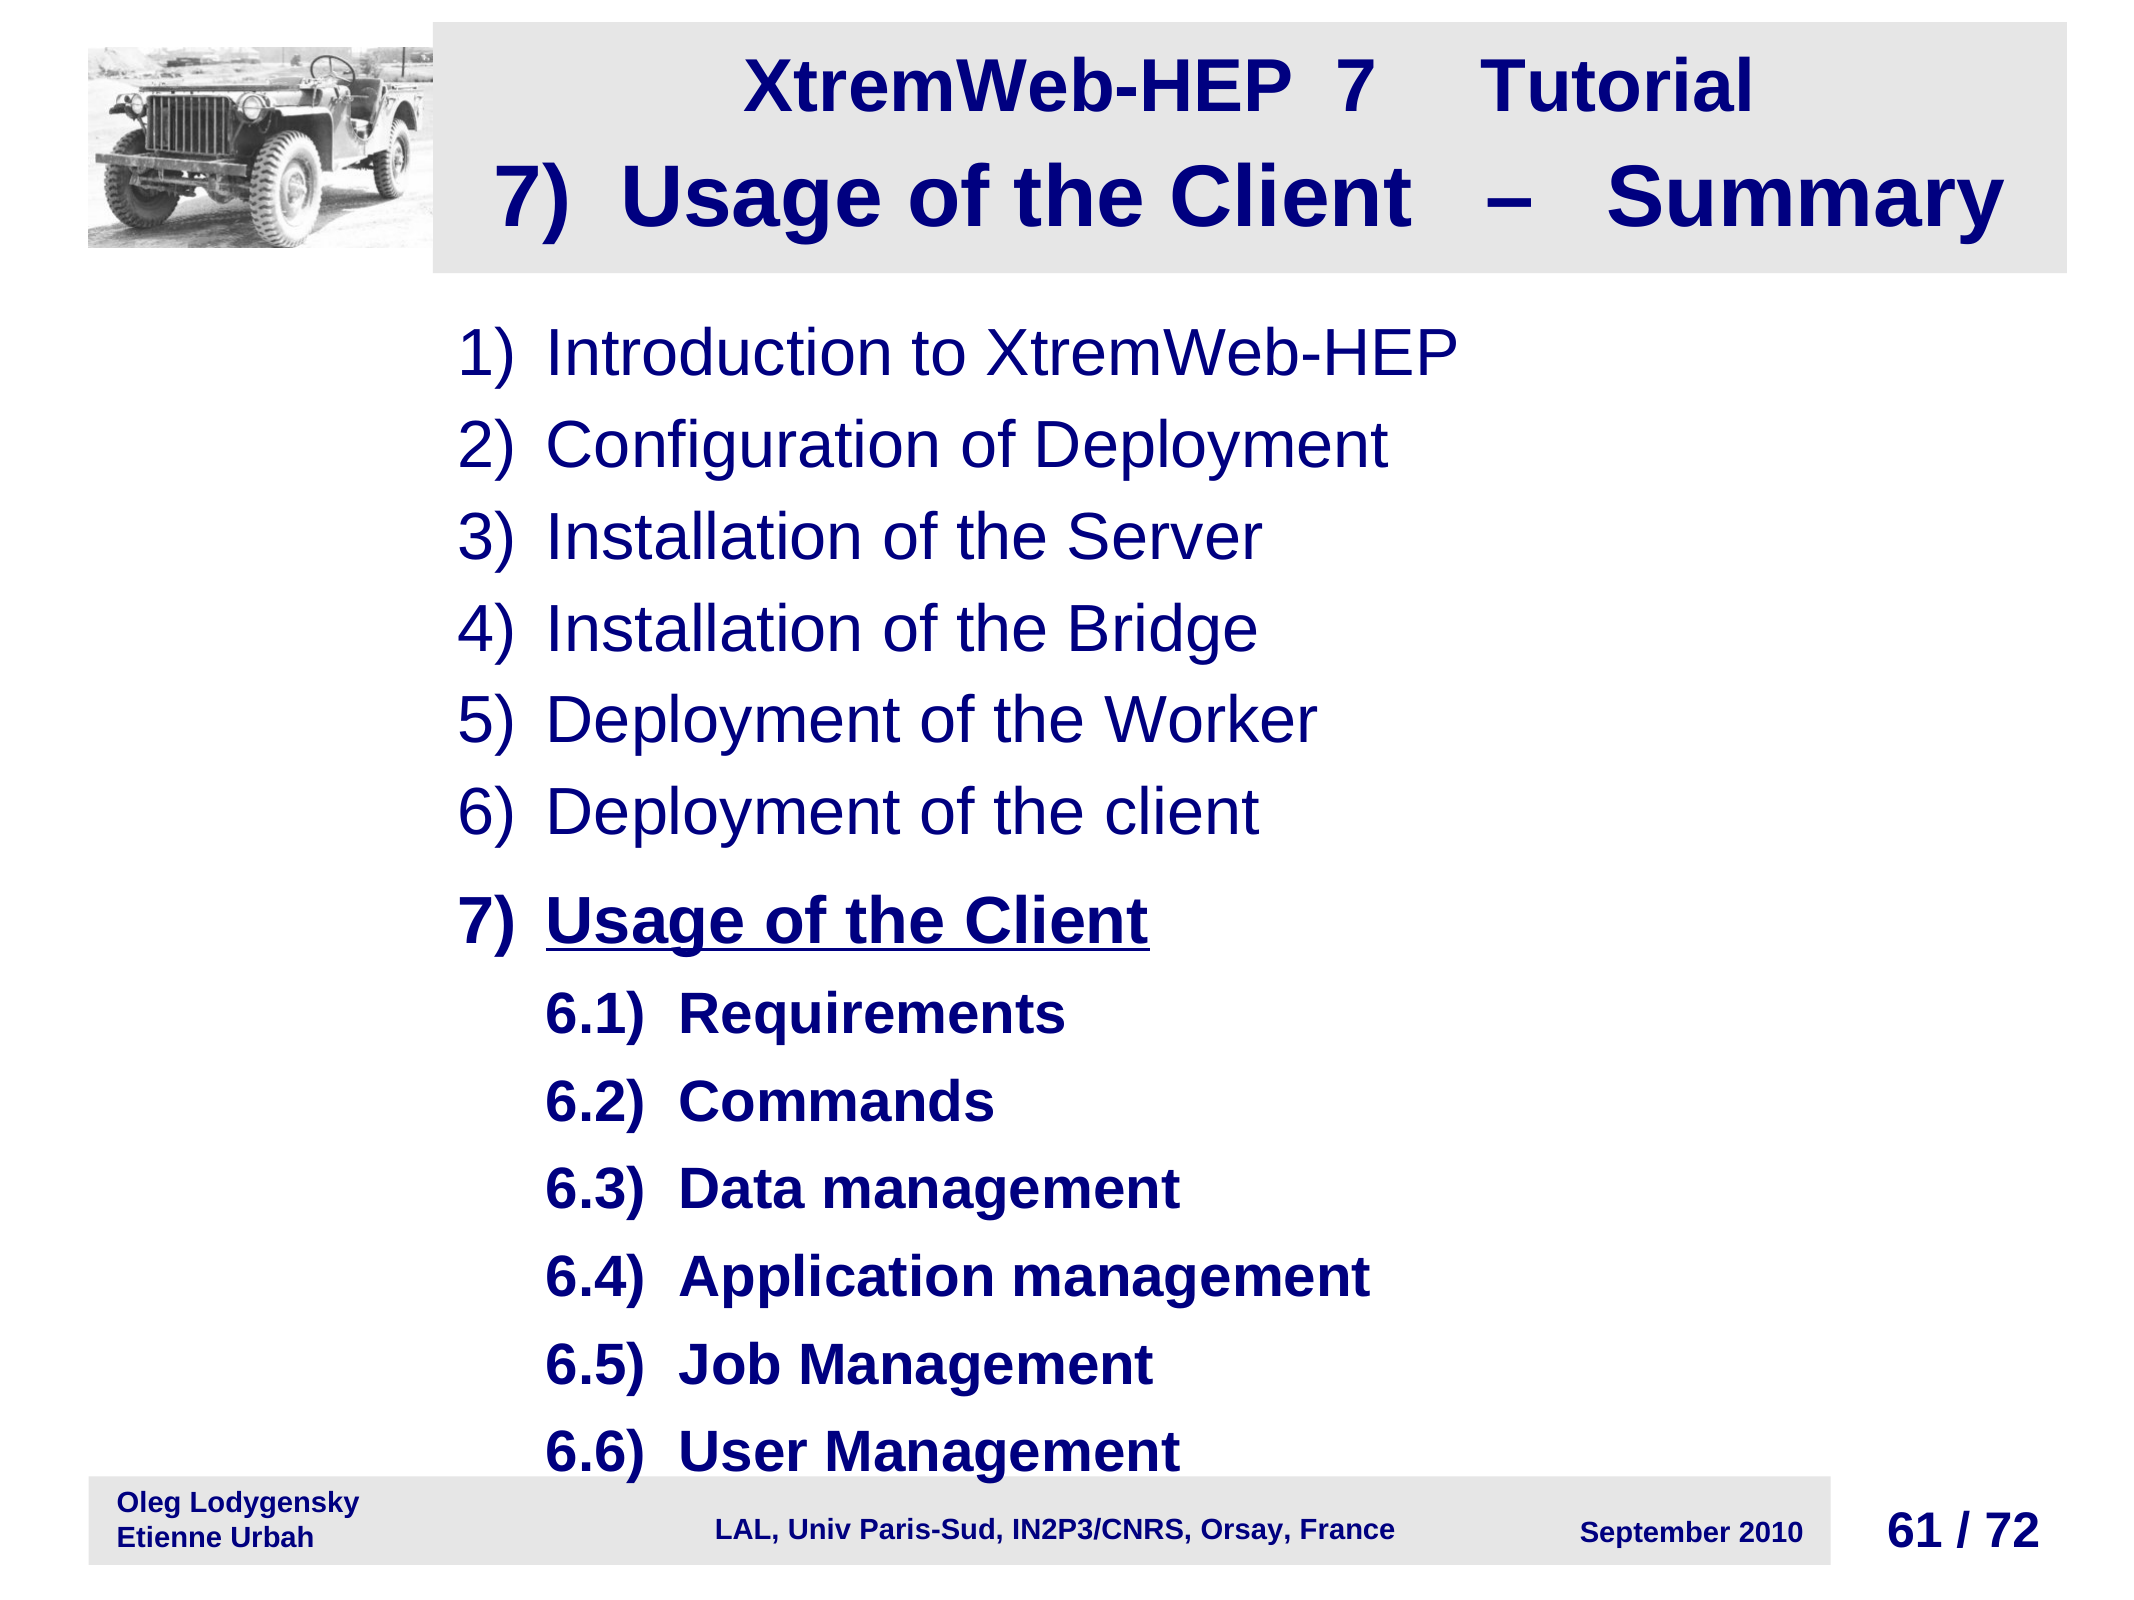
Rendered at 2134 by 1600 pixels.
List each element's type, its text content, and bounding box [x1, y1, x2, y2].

title 7) Usage of the Client – Summary [442, 118, 2067, 266]
text_box Introduction to XtremWeb-HEP Configuration of Deployment Installation of the Server Installation of the Bridge Deployment of the Worker Deployment of the client Usage of the Client Requirements Commands Data management Application management Job Management User Management [457, 308, 1934, 1382]
picture [88, 47, 433, 248]
